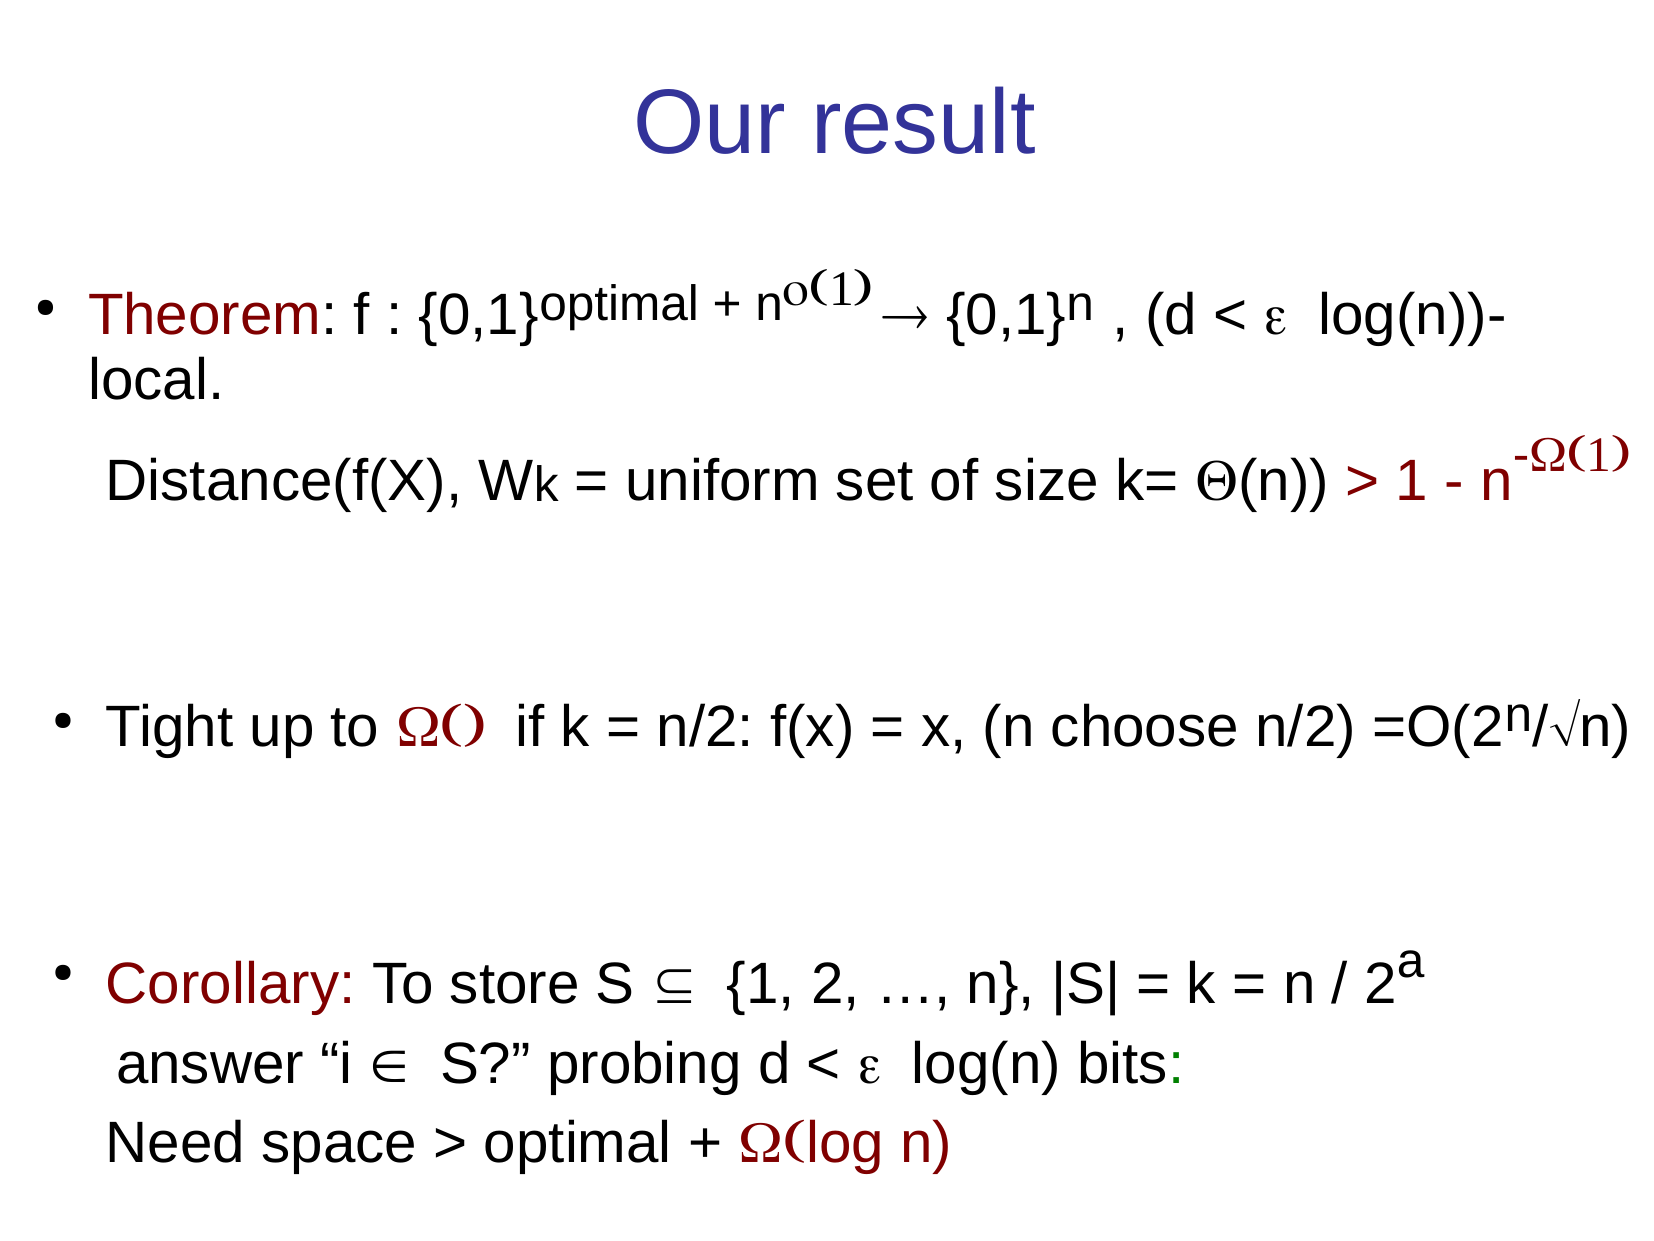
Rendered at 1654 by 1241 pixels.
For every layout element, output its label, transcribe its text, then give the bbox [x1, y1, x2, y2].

title Our result [131, 18, 1538, 226]
list Theorem: f : {0,1}optimal + no(1)  {0,1}n , (d <  log(n))-local. Distance(f(X), Wk = uniform set of size k= (n)) > 1 - n-(1) Tight up to () if k = n/2: f(x) = x, (n choose n/2) =O(2n/n) Corollary: To store S  {1, 2, …, n}, |S| = k = n / 2a answer “i  S?” probing d <  log(n) bits: Need space > optimal + (log n) [2, 183, 1654, 1237]
